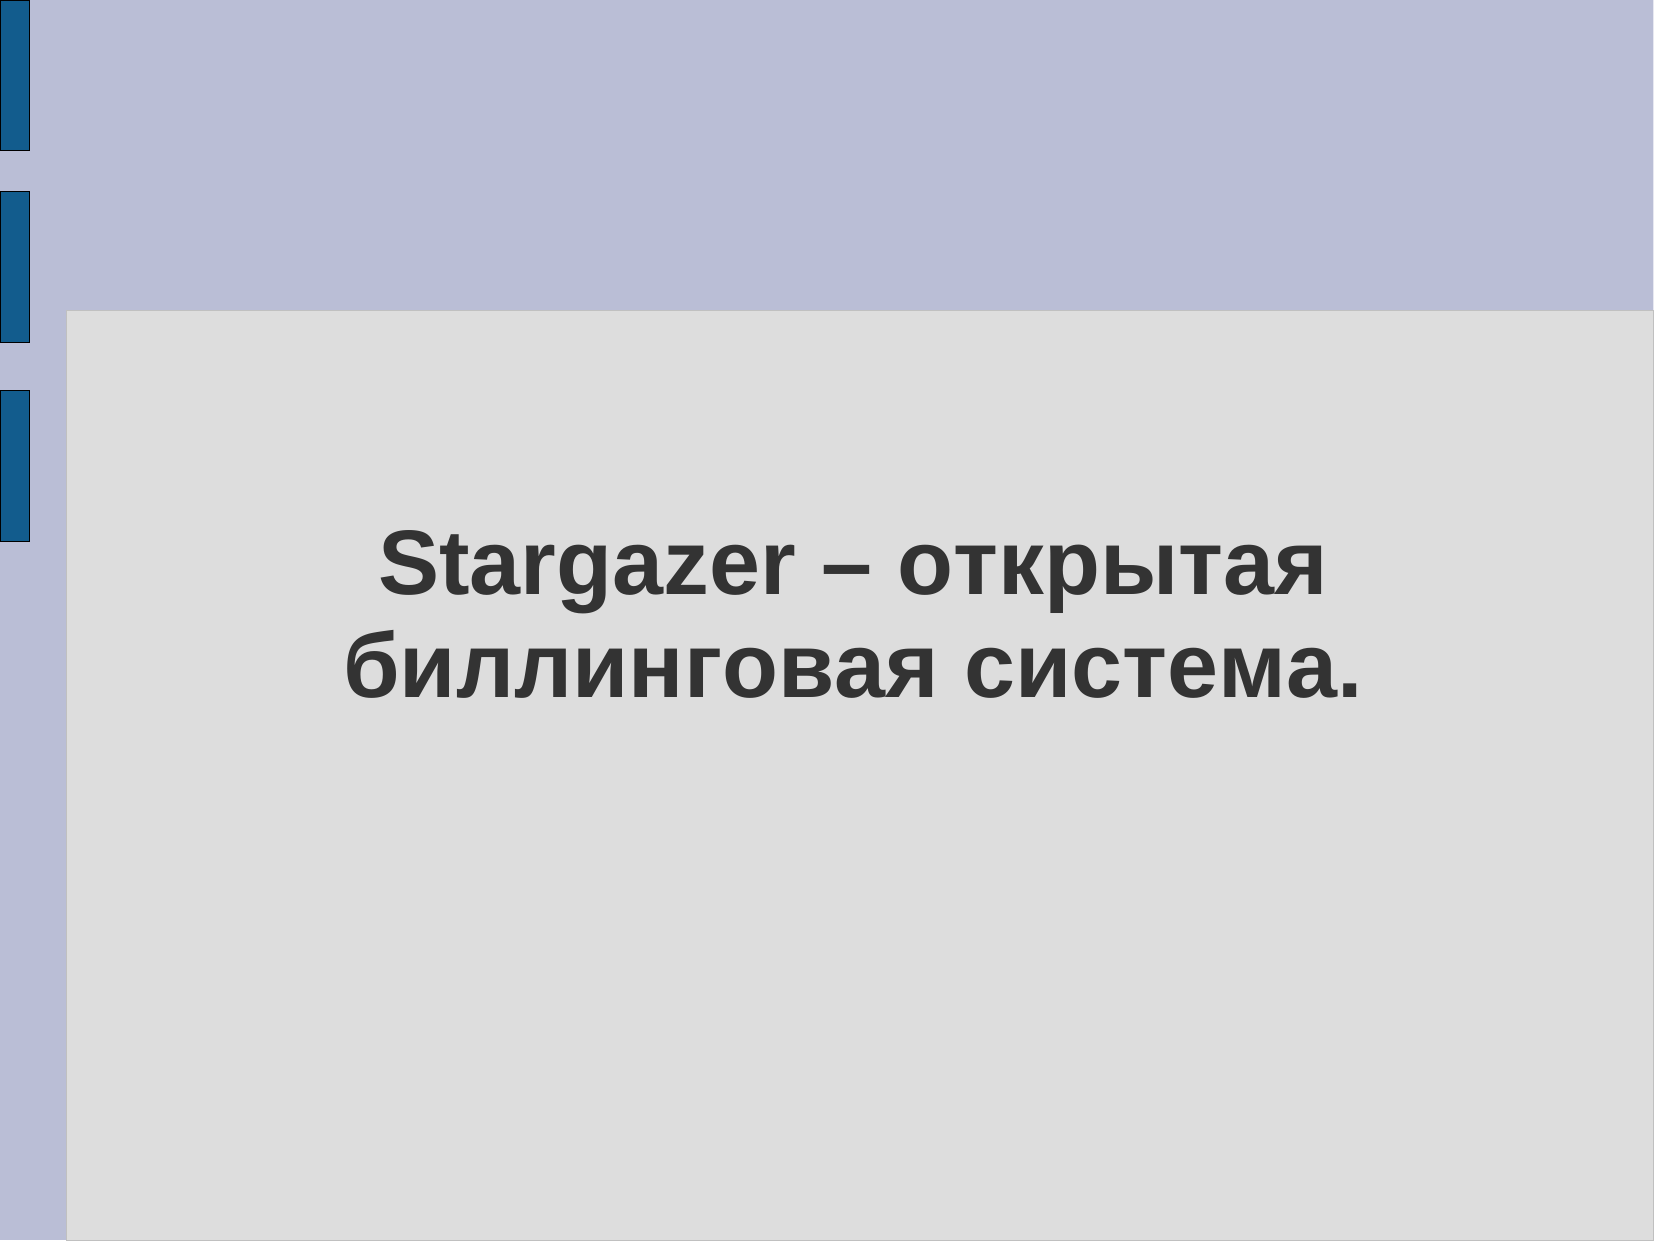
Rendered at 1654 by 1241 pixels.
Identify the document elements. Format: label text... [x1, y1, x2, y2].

title Stargazer – открытая биллинговая система. [147, 511, 1560, 719]
